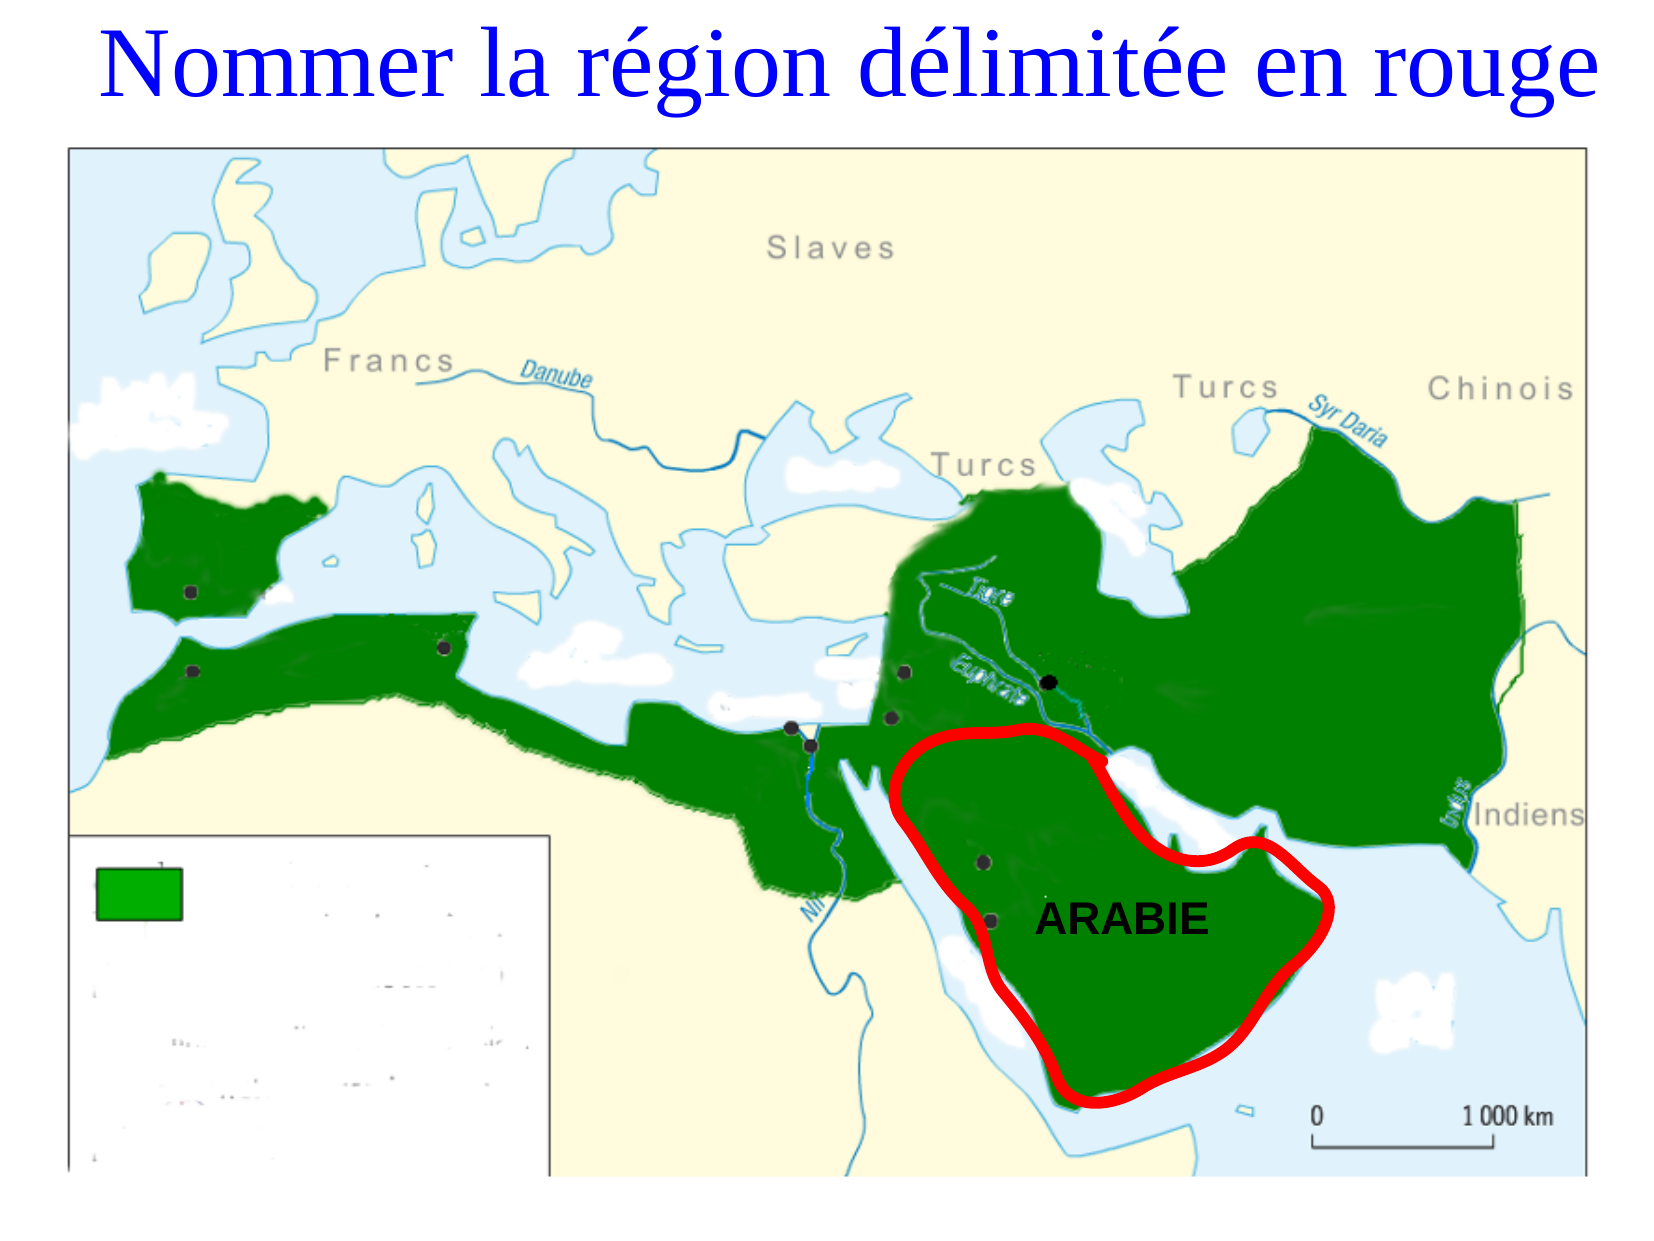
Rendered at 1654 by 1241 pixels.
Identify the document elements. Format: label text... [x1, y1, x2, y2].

title Nommer la région délimitée en rouge [76, 7, 1625, 119]
picture [59, 141, 1595, 1182]
text_box ARABIE [974, 885, 1270, 953]
